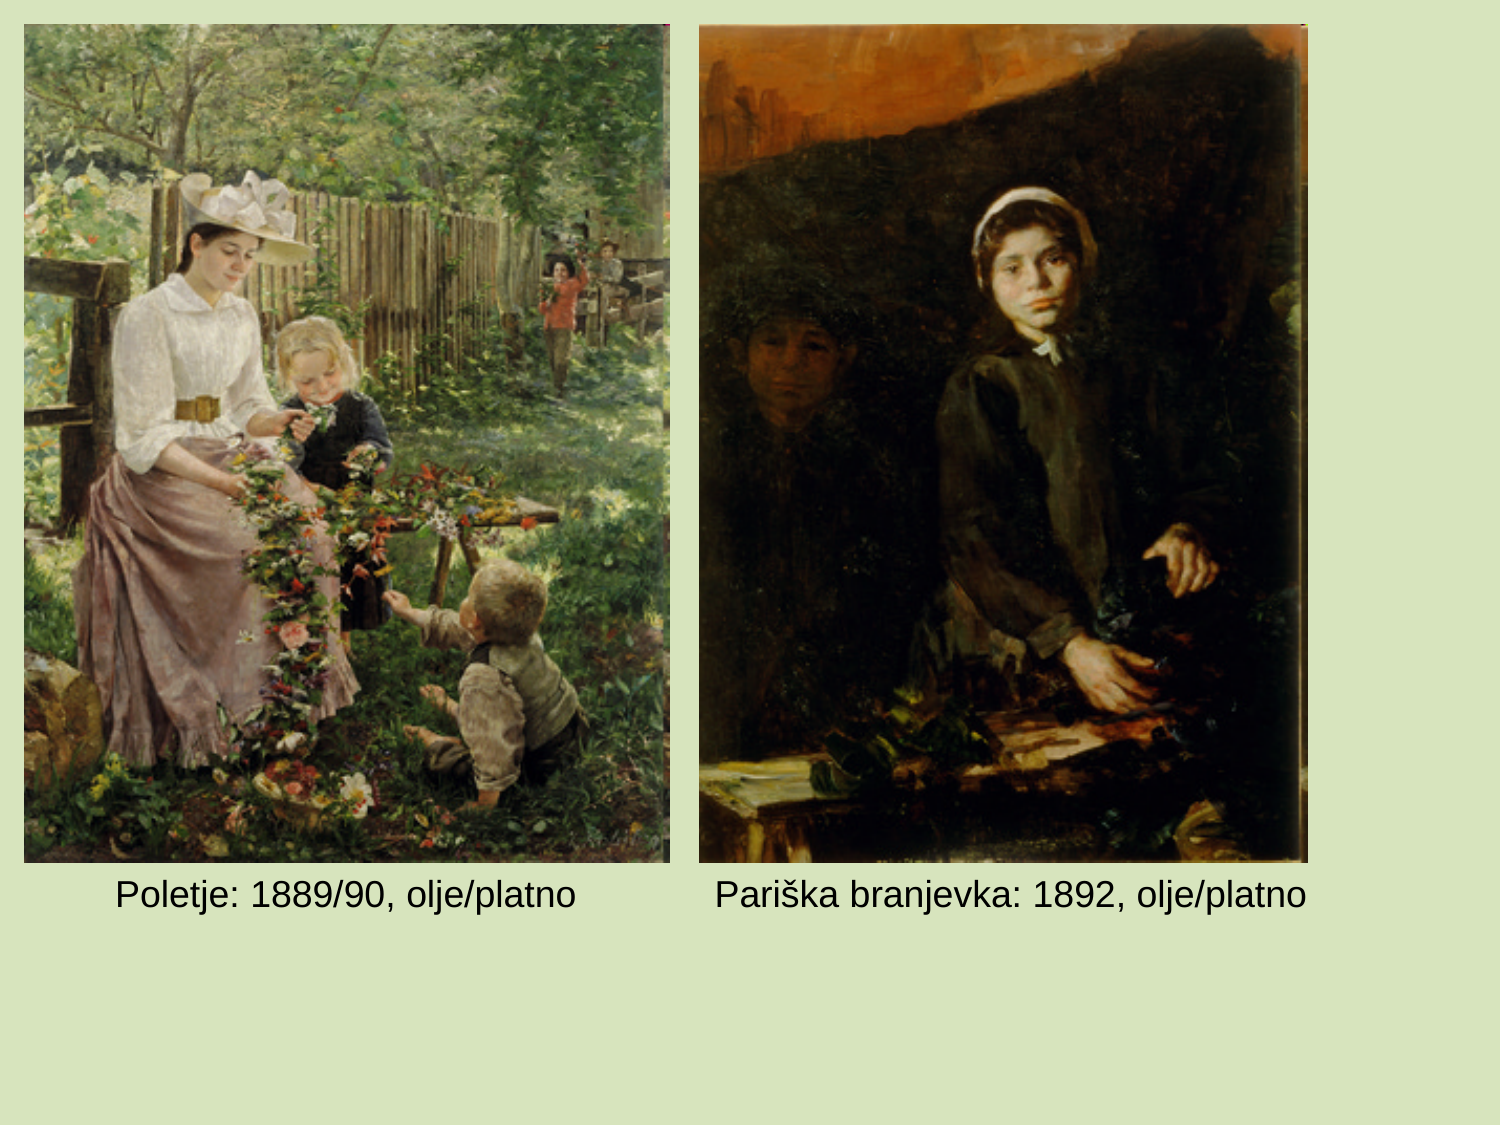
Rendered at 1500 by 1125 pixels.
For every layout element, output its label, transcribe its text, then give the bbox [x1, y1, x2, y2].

picture [24, 24, 670, 863]
text_box Pariška branjevka: 1892, olje/platno [699, 862, 1375, 923]
text_box Poletje: 1889/90, olje/platno [37, 862, 650, 923]
picture [699, 24, 1308, 862]
